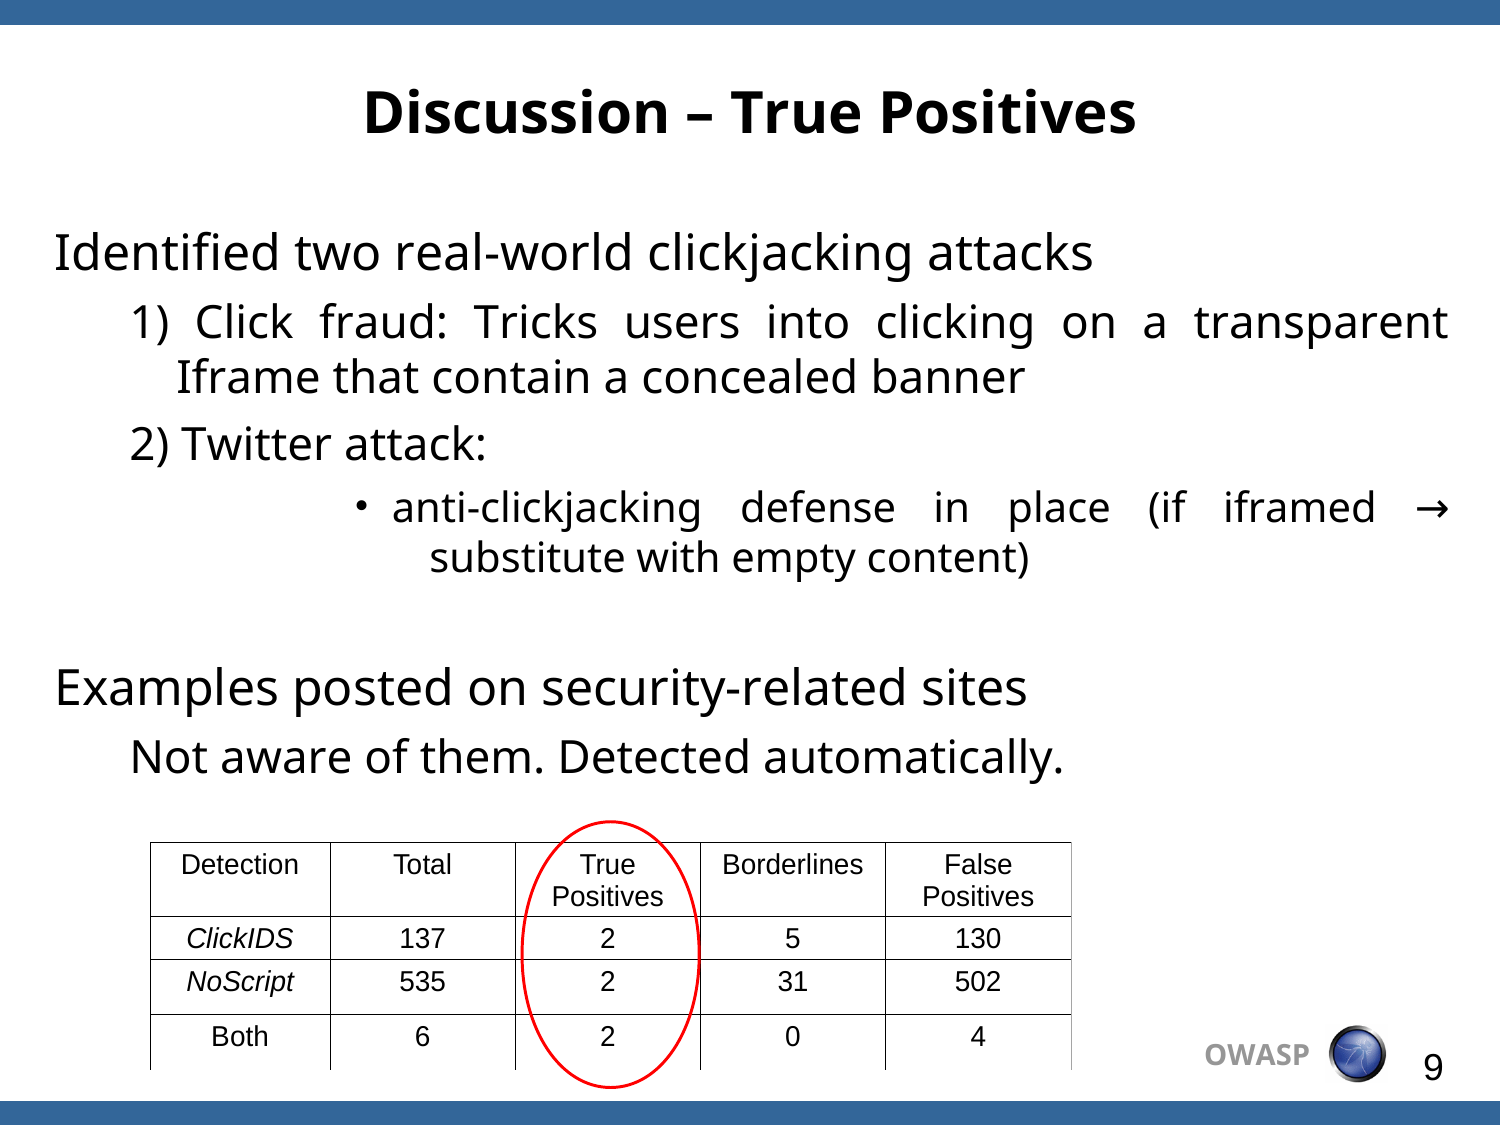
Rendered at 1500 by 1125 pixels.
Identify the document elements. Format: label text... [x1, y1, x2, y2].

picture [1325, 1024, 1388, 1083]
picture [659, 842, 1072, 1070]
picture [150, 842, 562, 1070]
list Identified two real-world clickjacking attacks 1) Click fraud: Tricks users into clicking on a transparent Iframe that contain a concealed banner 2) Twitter attack: anti-clickjacking defense in place (if iframed → substitute with empty content) Examples posted on security-related sites Not aware of them. Detected automatically. [39, 212, 1465, 986]
title Discussion – True Positives [75, 24, 1425, 196]
picture [524, 842, 697, 1070]
